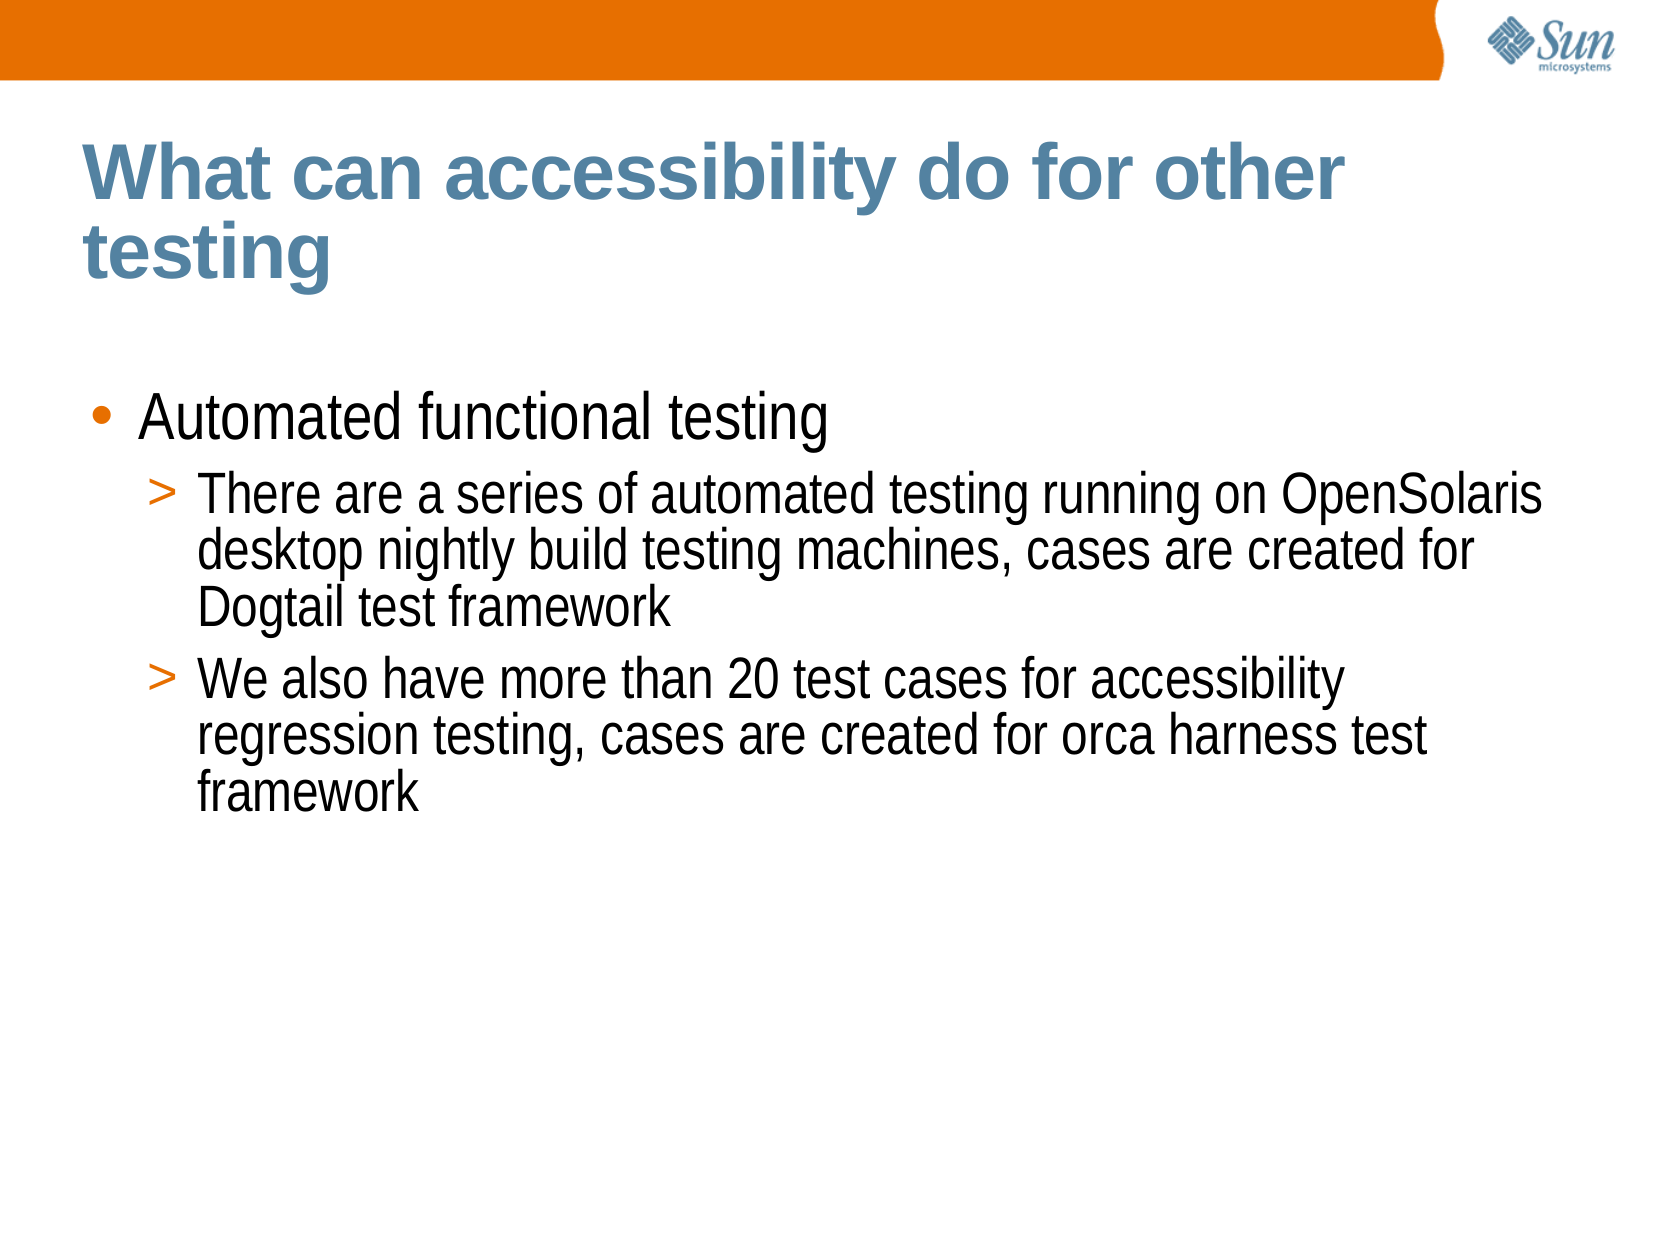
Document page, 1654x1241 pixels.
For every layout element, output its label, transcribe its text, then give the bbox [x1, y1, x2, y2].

picture [0, 0, 1654, 83]
list Automated functional testing There are a series of automated testing running on OpenSolaris desktop nightly build testing machines, cases are created for Dogtail test framework We also have more than 20 test cases for accessibility regression testing, cases are created for orca harness test framework [71, 283, 1545, 1121]
title What can accessibility do for other testing [82, 135, 1585, 321]
